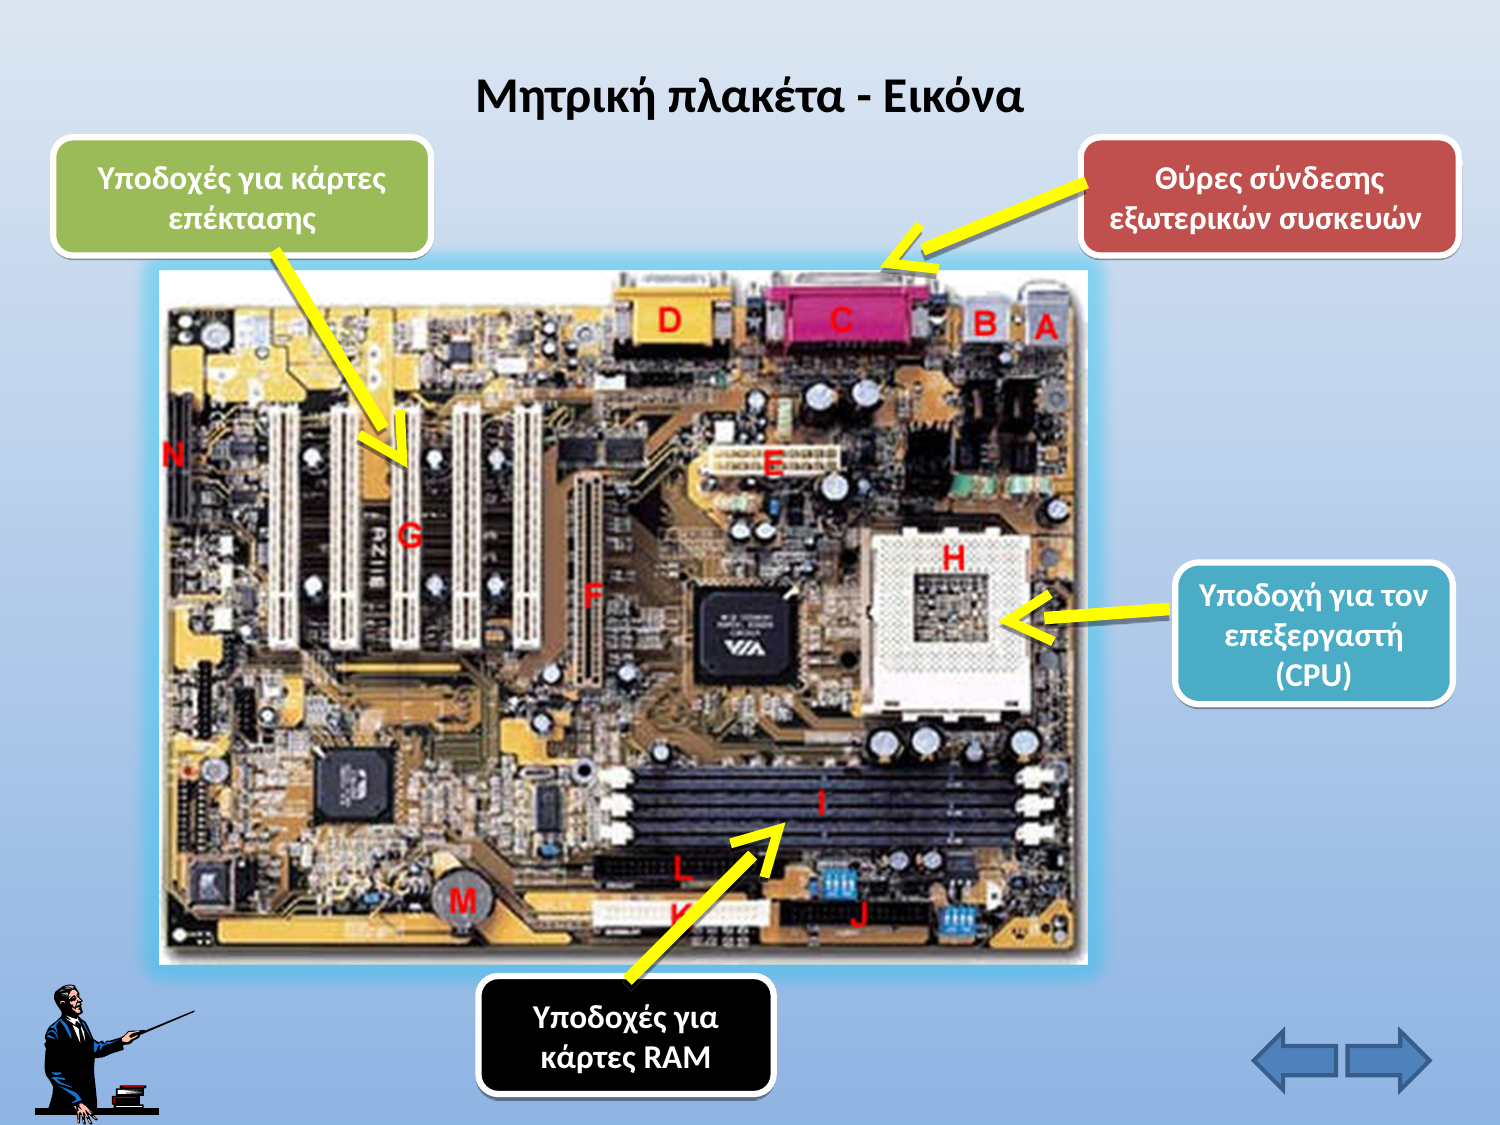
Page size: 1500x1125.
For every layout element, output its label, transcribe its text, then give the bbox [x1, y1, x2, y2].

text_box Υποδοχές για κάρτες RAM [478, 976, 774, 1094]
text_box Θύρες σύνδεσης εξωτερικών συσκευών [1080, 137, 1459, 256]
text_box Υποδοχές για κάρτες επέκτασης [53, 137, 432, 256]
title Μητρική πλακέτα - Εικόνα [75, 45, 1426, 141]
picture [120, 231, 1127, 1004]
text_box Υποδοχή για τον επεξεργαστή (CPU) [1175, 562, 1453, 705]
